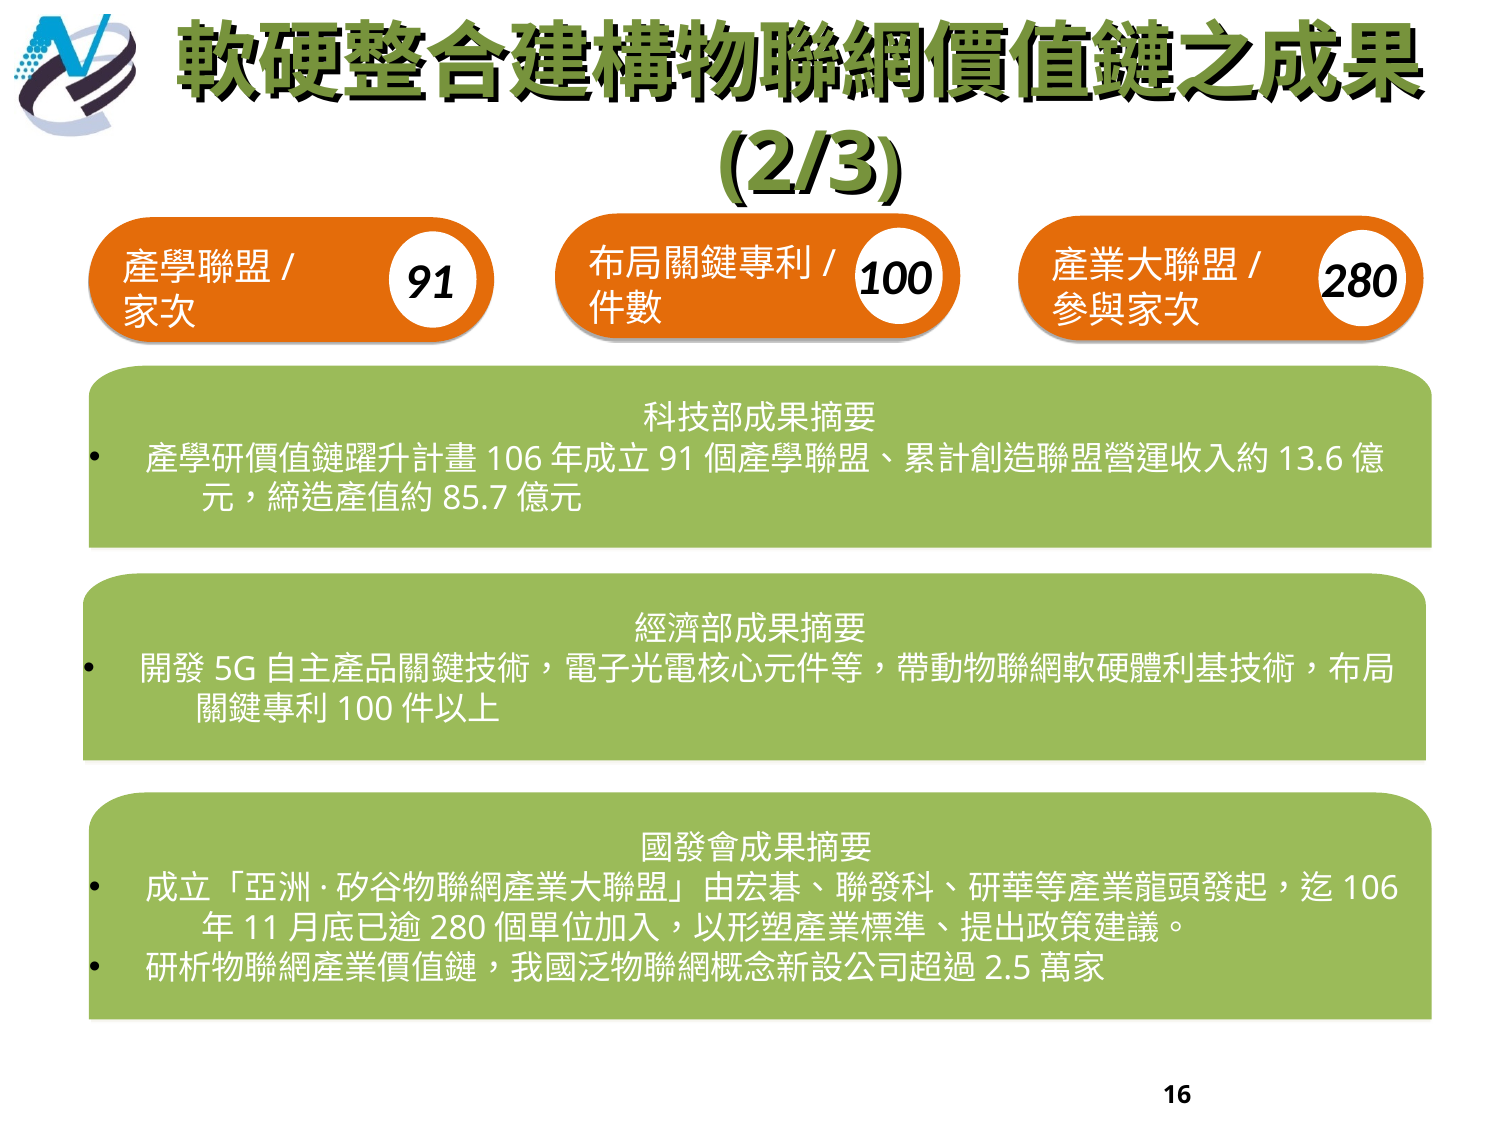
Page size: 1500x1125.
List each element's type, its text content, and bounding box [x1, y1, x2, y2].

text_box 產學聯盟/ 家次 [88, 217, 481, 342]
text_box [406, 231, 459, 241]
text_box 280 [1305, 239, 1424, 316]
text_box 軟硬整合建構物聯網價值鏈之成果(2/3) [59, 0, 1500, 194]
text_box 100 [836, 237, 952, 374]
text_box [1335, 316, 1390, 327]
text_box 國發會成果摘要 成立「亞洲·矽谷物聯網產業大聯盟」由宏碁、聯發科、研華等產業龍頭發起，迄106年11月底已逾280個單位加入，以形塑產業標準、提出政策建議。 研析物聯網產業價值鏈，我國泛物聯網概念新設公司超過2.5萬家 [88, 792, 1432, 1020]
text_box [1336, 229, 1388, 239]
text_box 16 [1147, 1065, 1498, 1125]
text_box 91 [389, 241, 486, 319]
text_box 布局關鍵專利/ 件數 [555, 213, 947, 339]
text_box [407, 319, 458, 328]
text_box 產業大聯盟/ 參與家次 [1018, 215, 1411, 341]
text_box 經濟部成果摘要 開發5G自主產品關鍵技術，電子光電核心元件等，帶動物聯網軟硬體利基技術，布局關鍵專利100件以上 [83, 573, 1426, 761]
text_box 布局關鍵專利/ 件數 [952, 244, 961, 307]
text_box 科技部成果摘要 產學研價值鏈躍升計畫106年成立91個產學聯盟、累計創造聯盟營運收入約13.6億元，締造產值約85.7億元 [88, 365, 1432, 548]
text_box 產學聯盟/ 家次 [486, 248, 495, 311]
text_box [873, 227, 925, 237]
